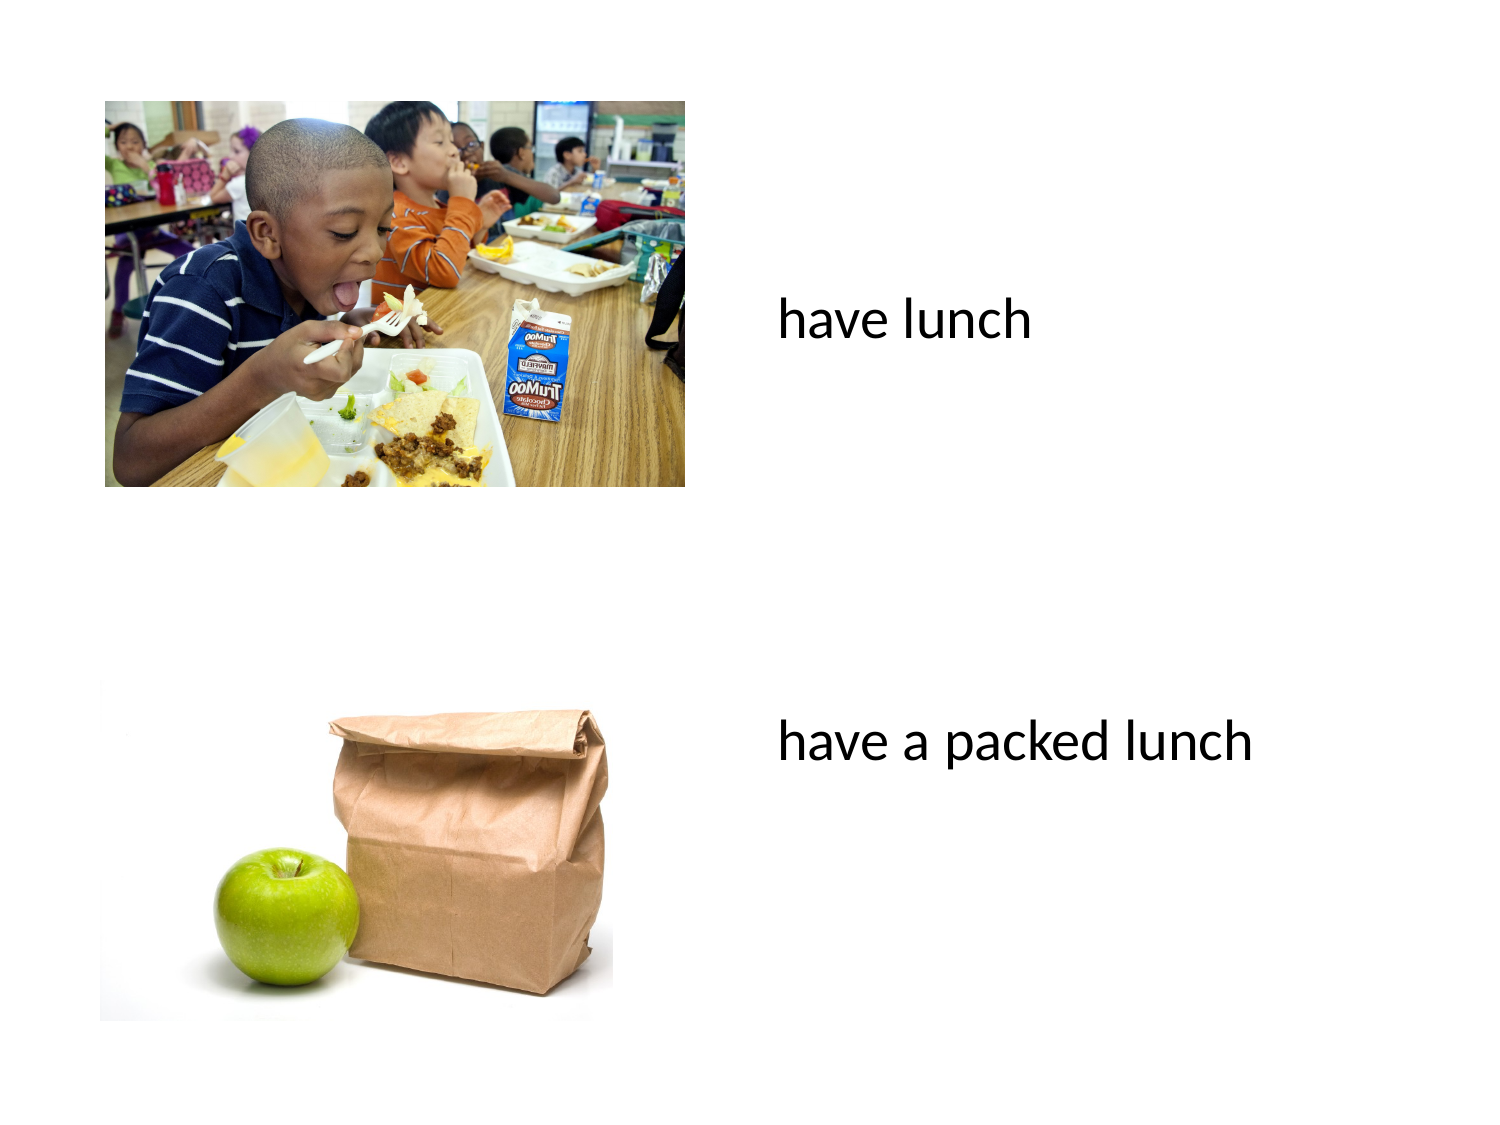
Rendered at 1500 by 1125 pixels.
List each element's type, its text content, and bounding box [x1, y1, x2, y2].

picture [105, 101, 685, 487]
picture [100, 680, 613, 1021]
list have lunch have a packed lunch [762, 19, 1426, 1095]
